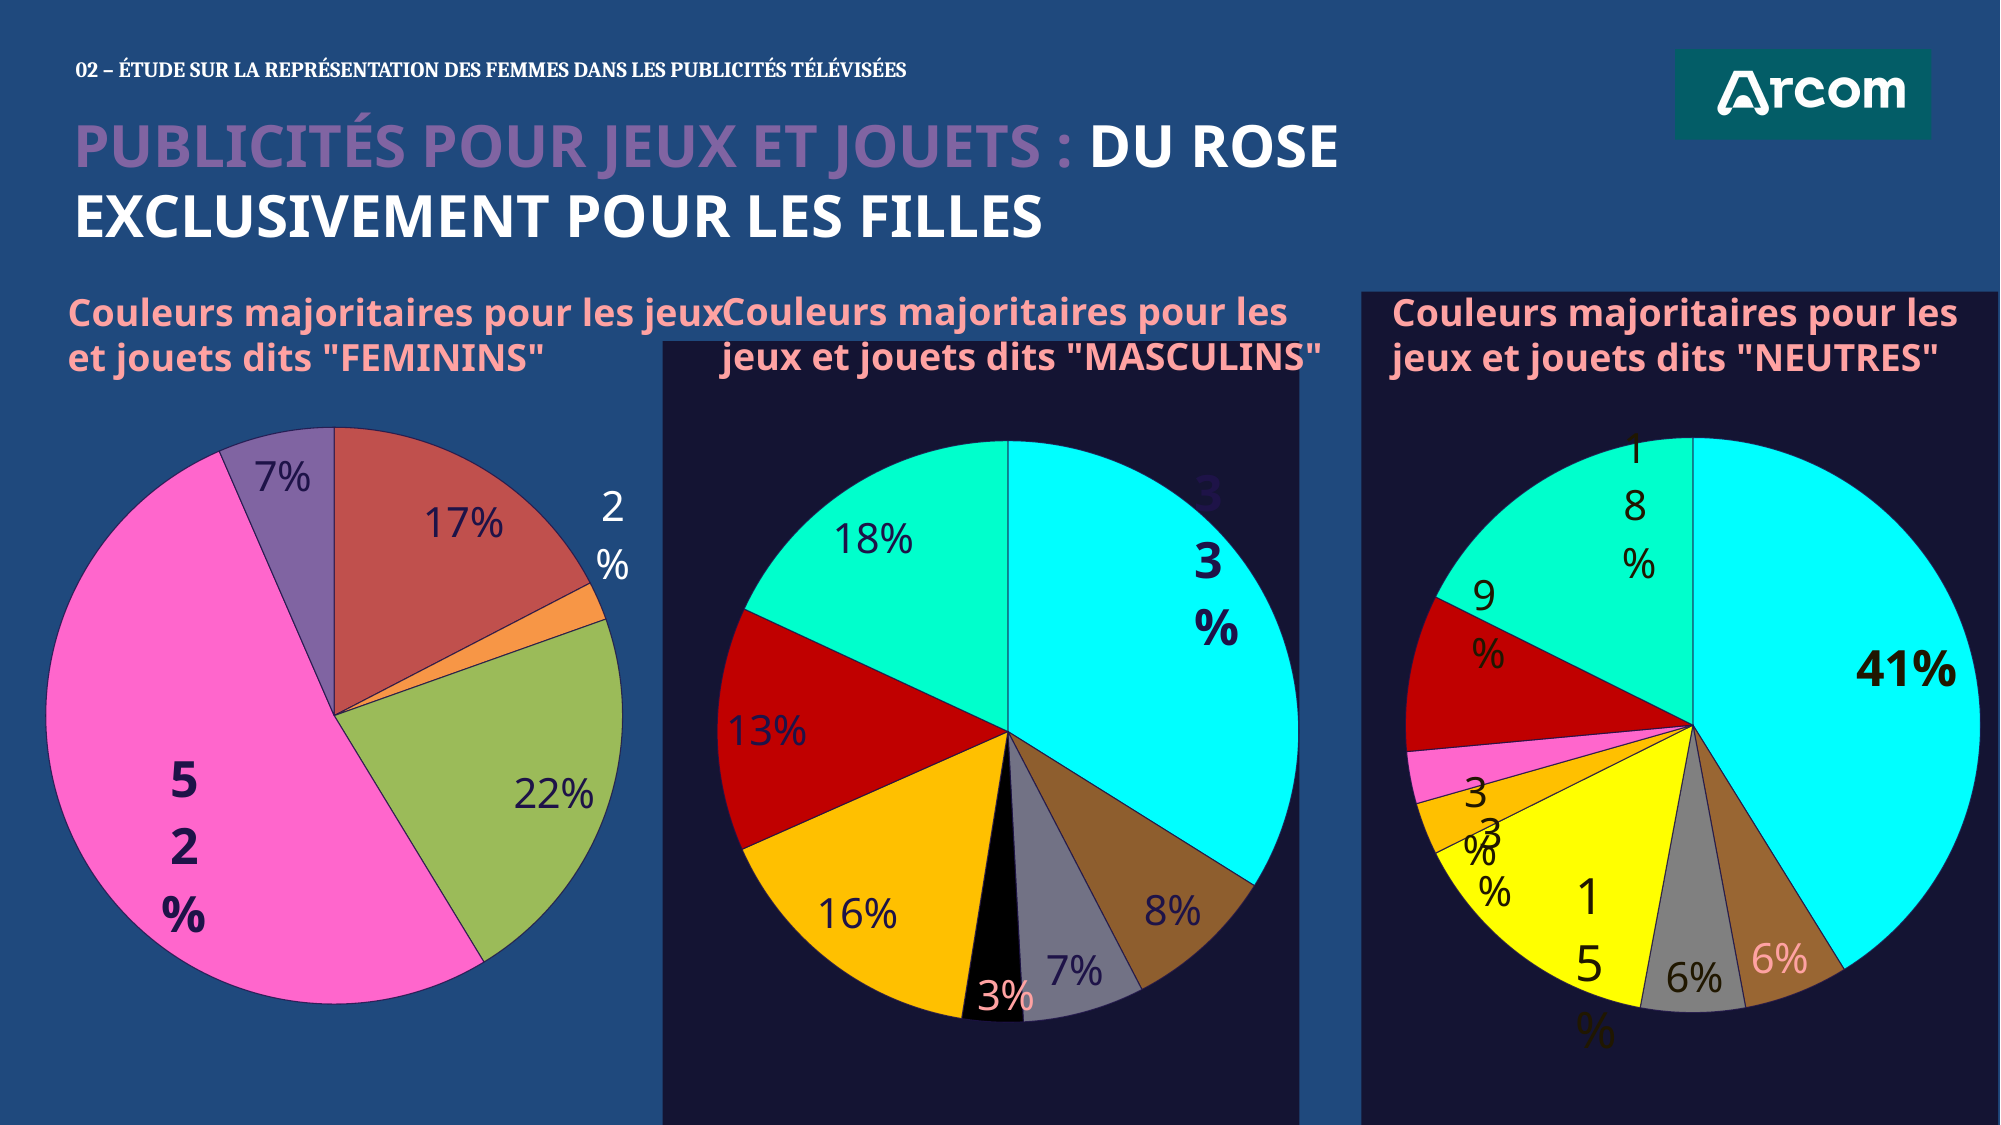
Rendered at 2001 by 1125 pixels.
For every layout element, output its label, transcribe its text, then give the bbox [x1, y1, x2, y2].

chart [0, 326, 1300, 1125]
text_box [1675, 49, 1932, 140]
text_box Couleurs majoritaires pour les jeux et jouets dits "MASCULINS" [747, 281, 1365, 386]
text_box Couleurs majoritaires pour les jeux et jouets dits "NEUTRES" [1377, 281, 2000, 387]
title 02 – étude sur la représentation des femmes dans les publicités télévisées [60, 58, 1203, 83]
text_box Couleurs majoritaires pour les jeux et jouets dits "FEMININS" [52, 281, 747, 387]
chart [1361, 291, 1999, 1125]
list Publicités pour jeux et jouets : du rose exclusivement pour les filles [73, 101, 1676, 291]
picture [1694, 47, 1928, 139]
